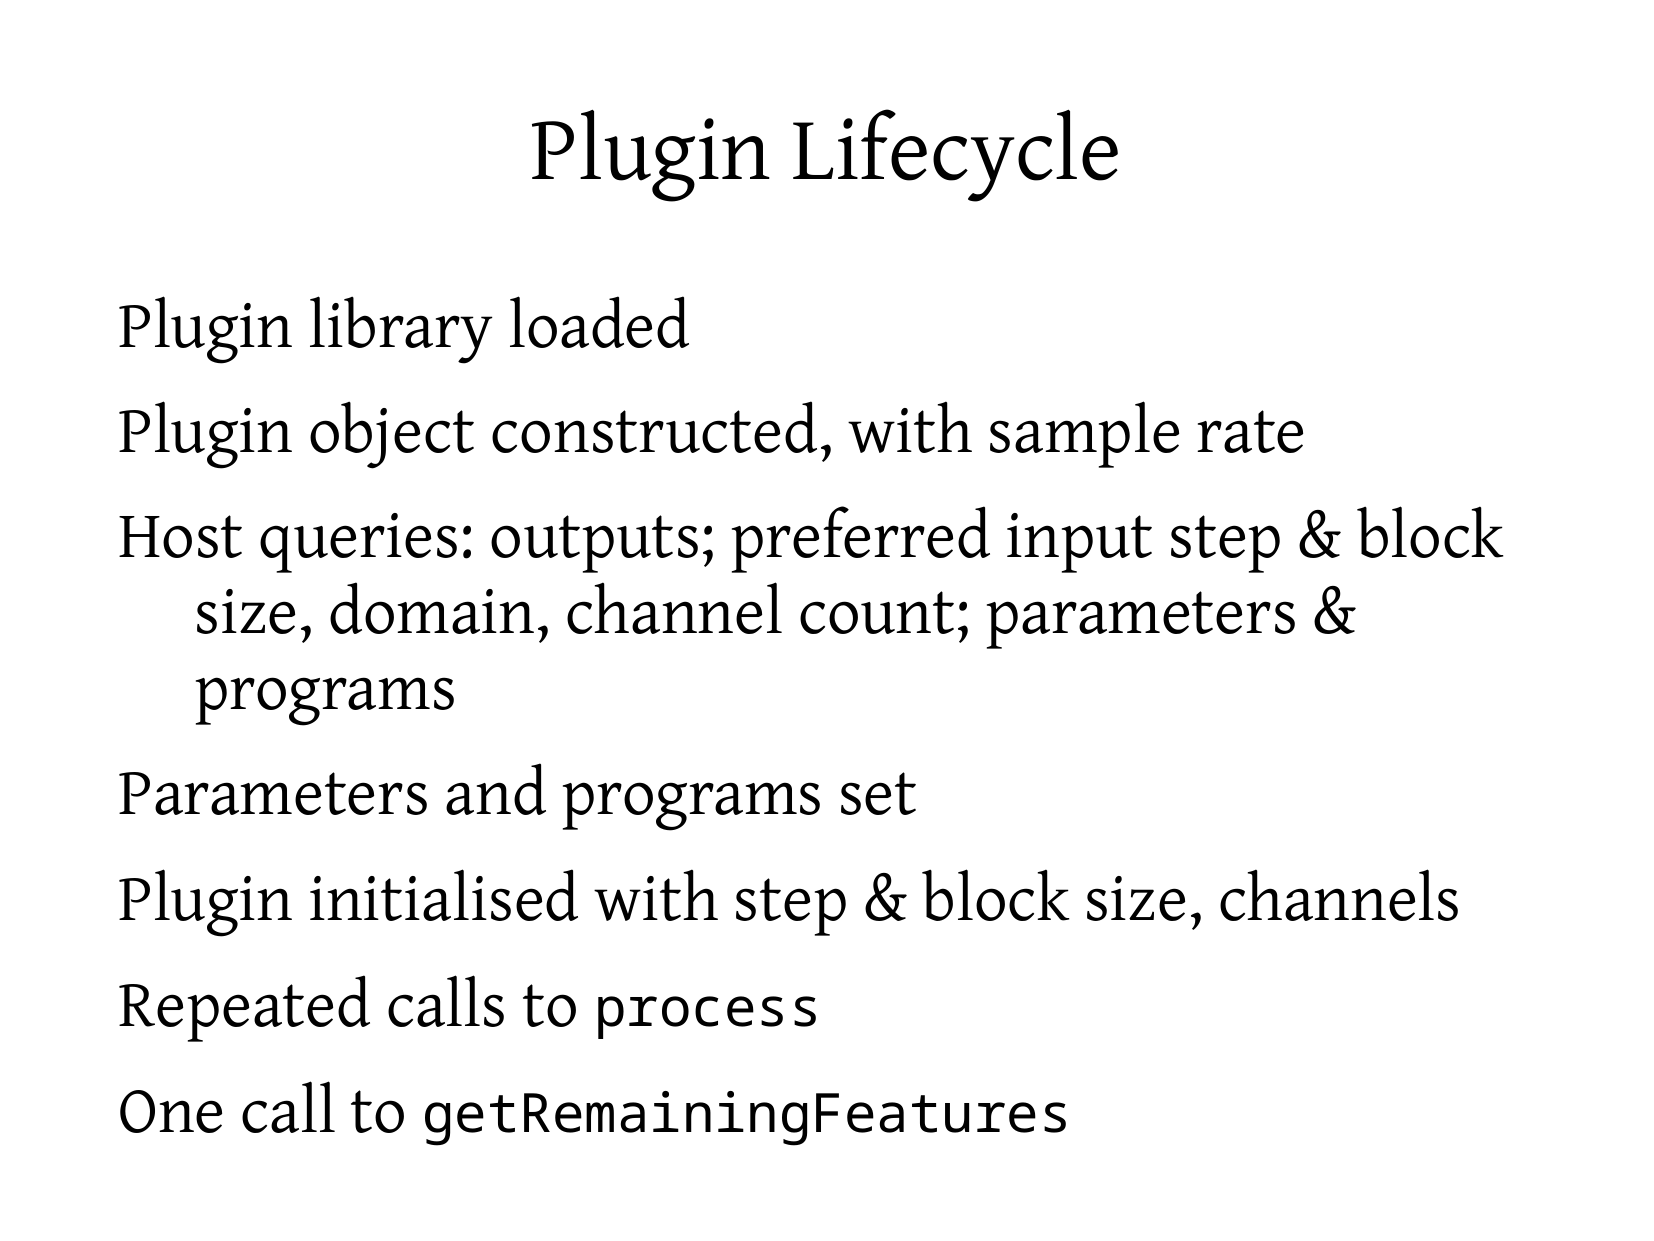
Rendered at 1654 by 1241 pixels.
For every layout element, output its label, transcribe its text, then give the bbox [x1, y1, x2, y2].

title Plugin Lifecycle [82, 56, 1571, 250]
list Plugin library loaded Plugin object constructed, with sample rate Host queries: outputs; preferred input step & block size, domain, channel count; parameters & programs Parameters and programs set Plugin initialised with step & block size, channels Repeated calls to process One call to getRemainingFeatures [82, 290, 1571, 1150]
